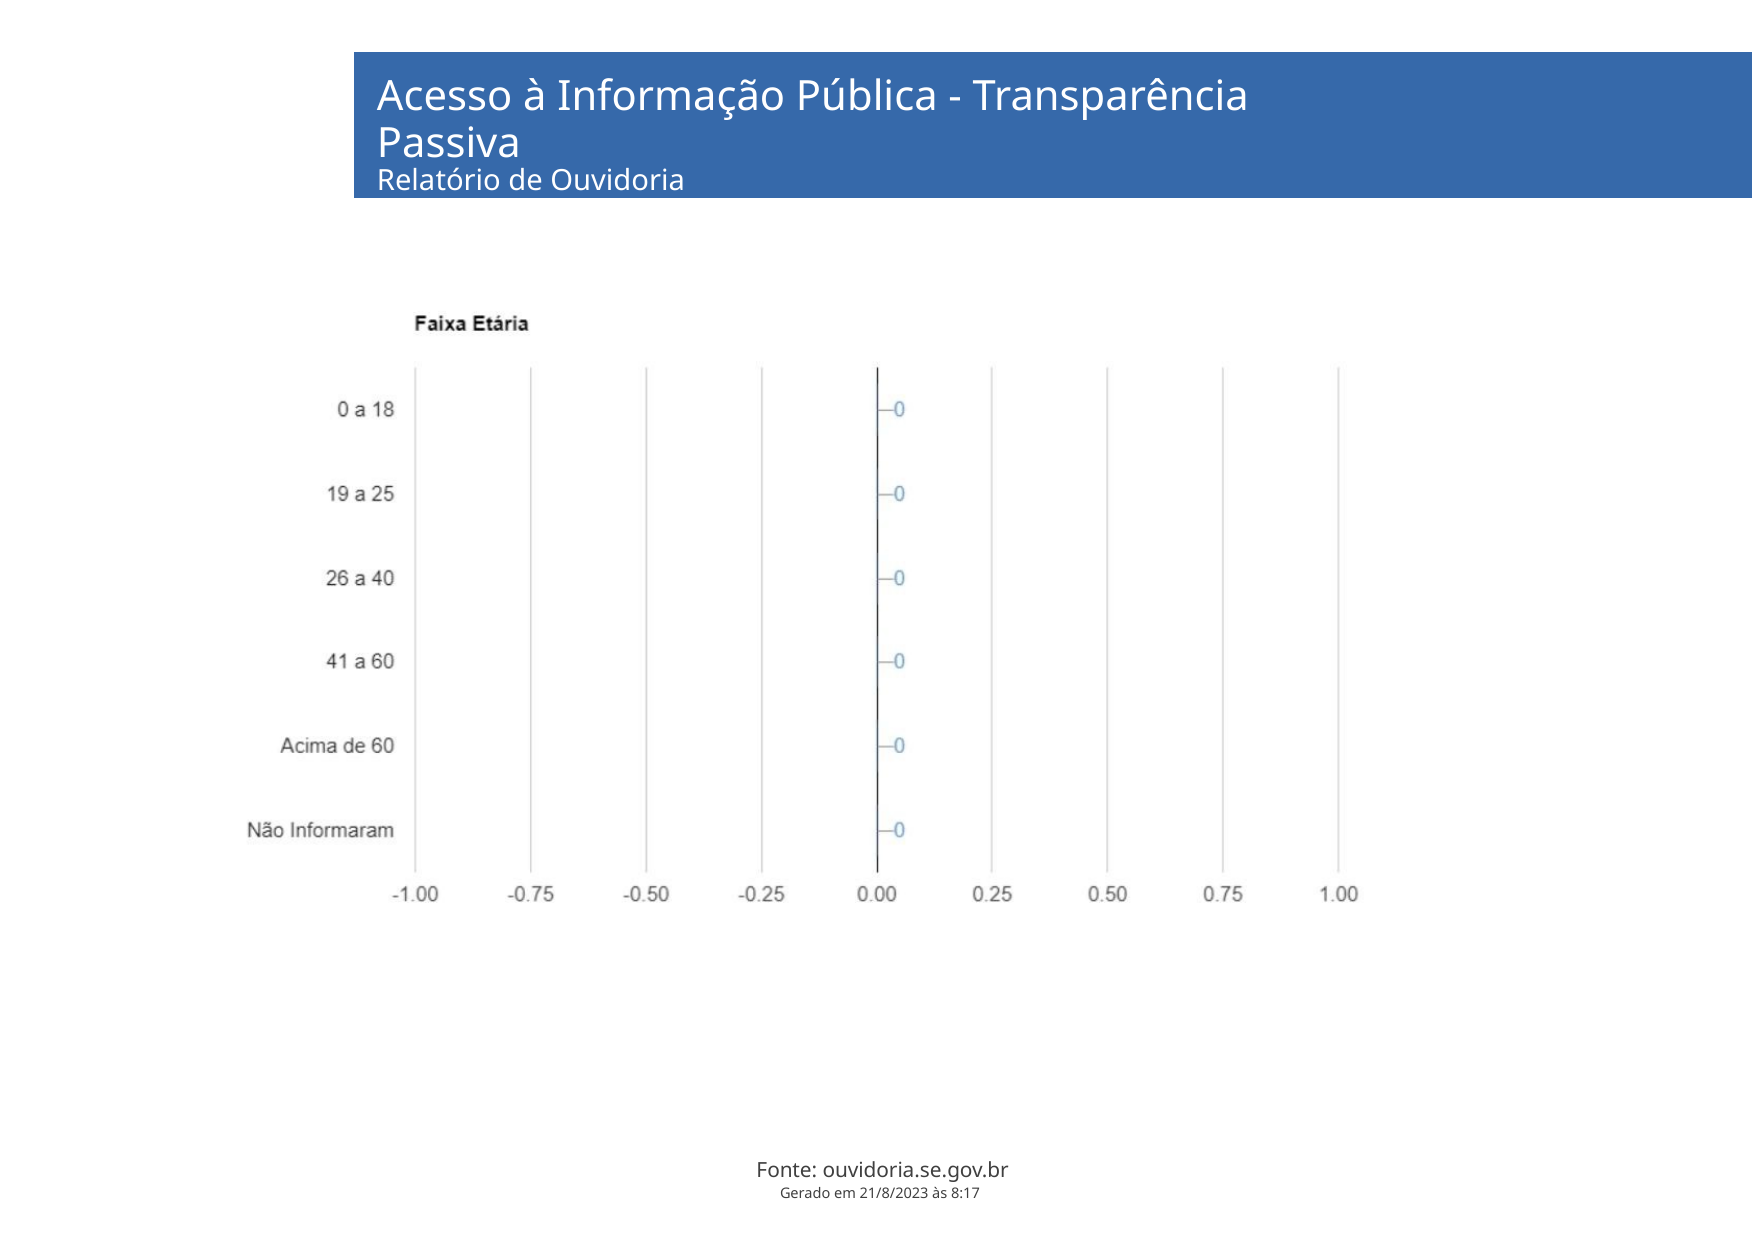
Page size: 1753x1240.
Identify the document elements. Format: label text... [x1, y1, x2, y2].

text_box Acesso à Informação Pública - Transparência Passiva Relatório de Ouvidoria SETUR - Julho a Julho de 2023 [376, 72, 1403, 228]
text_box Gerado em 21/8/2023 às 8:17 [780, 1184, 999, 1202]
text_box [354, 52, 1752, 198]
text_box [155, 211, 1599, 1028]
text_box Fonte: ouvidoria.se.gov.br [756, 1158, 1023, 1182]
